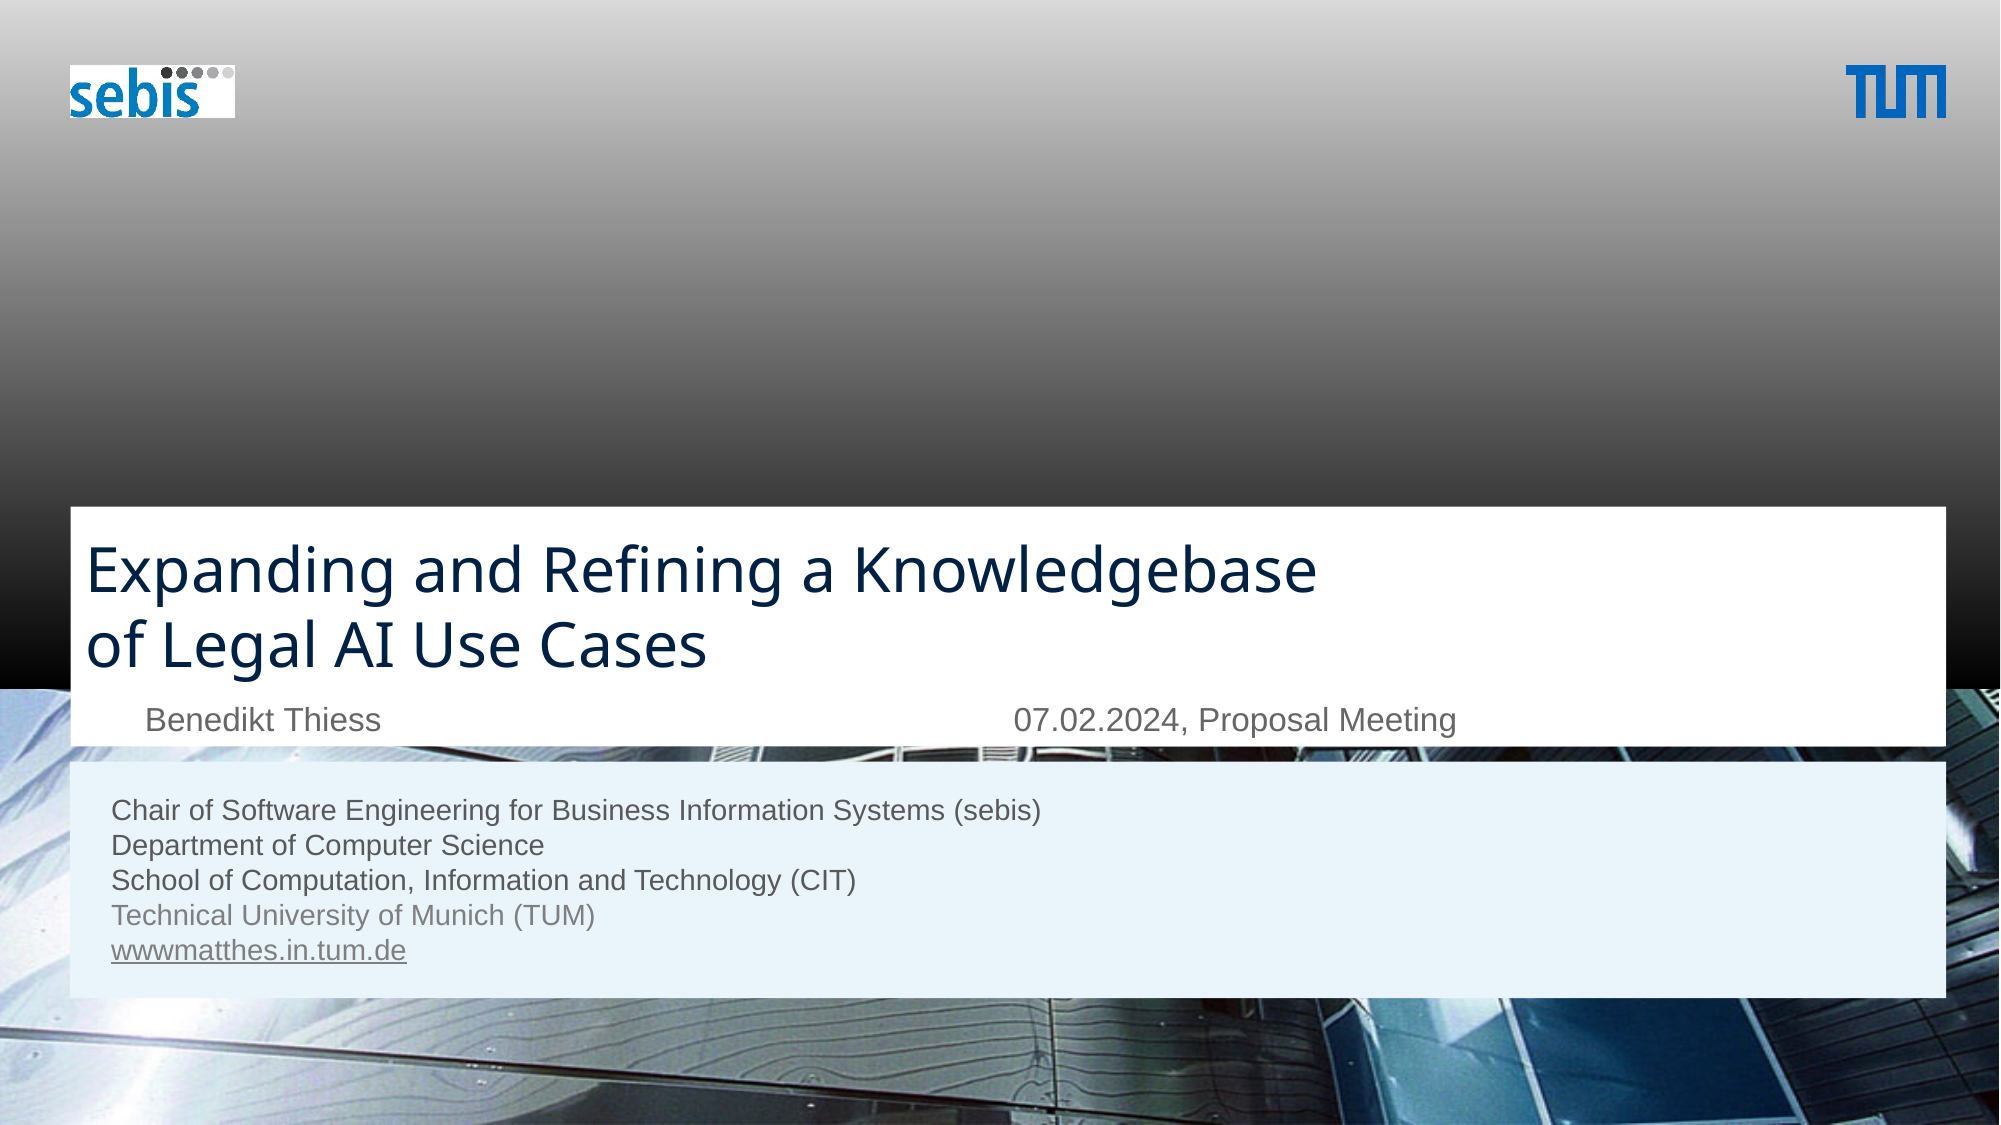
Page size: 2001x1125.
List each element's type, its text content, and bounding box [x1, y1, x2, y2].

list Benedikt Thiess [70, 690, 969, 747]
title Expanding and Refining a Knowledgebase of Legal AI Use Cases [70, 580, 1944, 690]
text_box 07.02.2024, Proposal Meeting [969, 690, 1944, 747]
